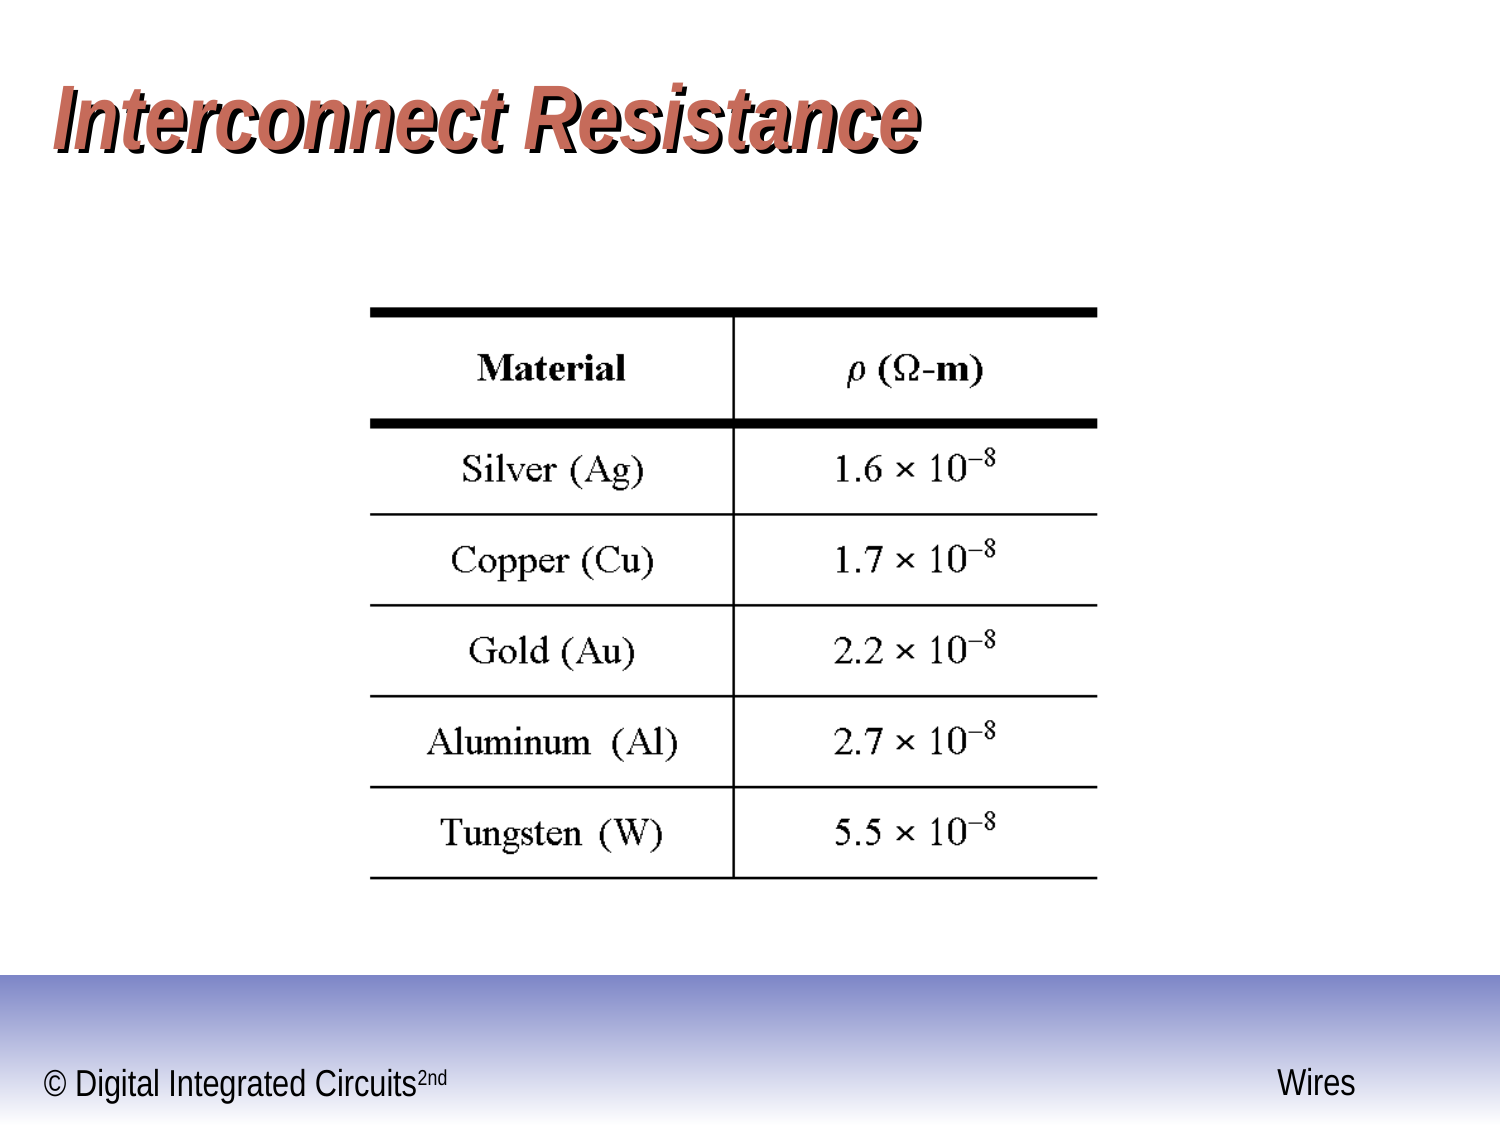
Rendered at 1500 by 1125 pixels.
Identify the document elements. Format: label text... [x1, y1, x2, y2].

picture [337, 287, 1126, 894]
title Interconnect Resistance [37, 37, 1463, 175]
